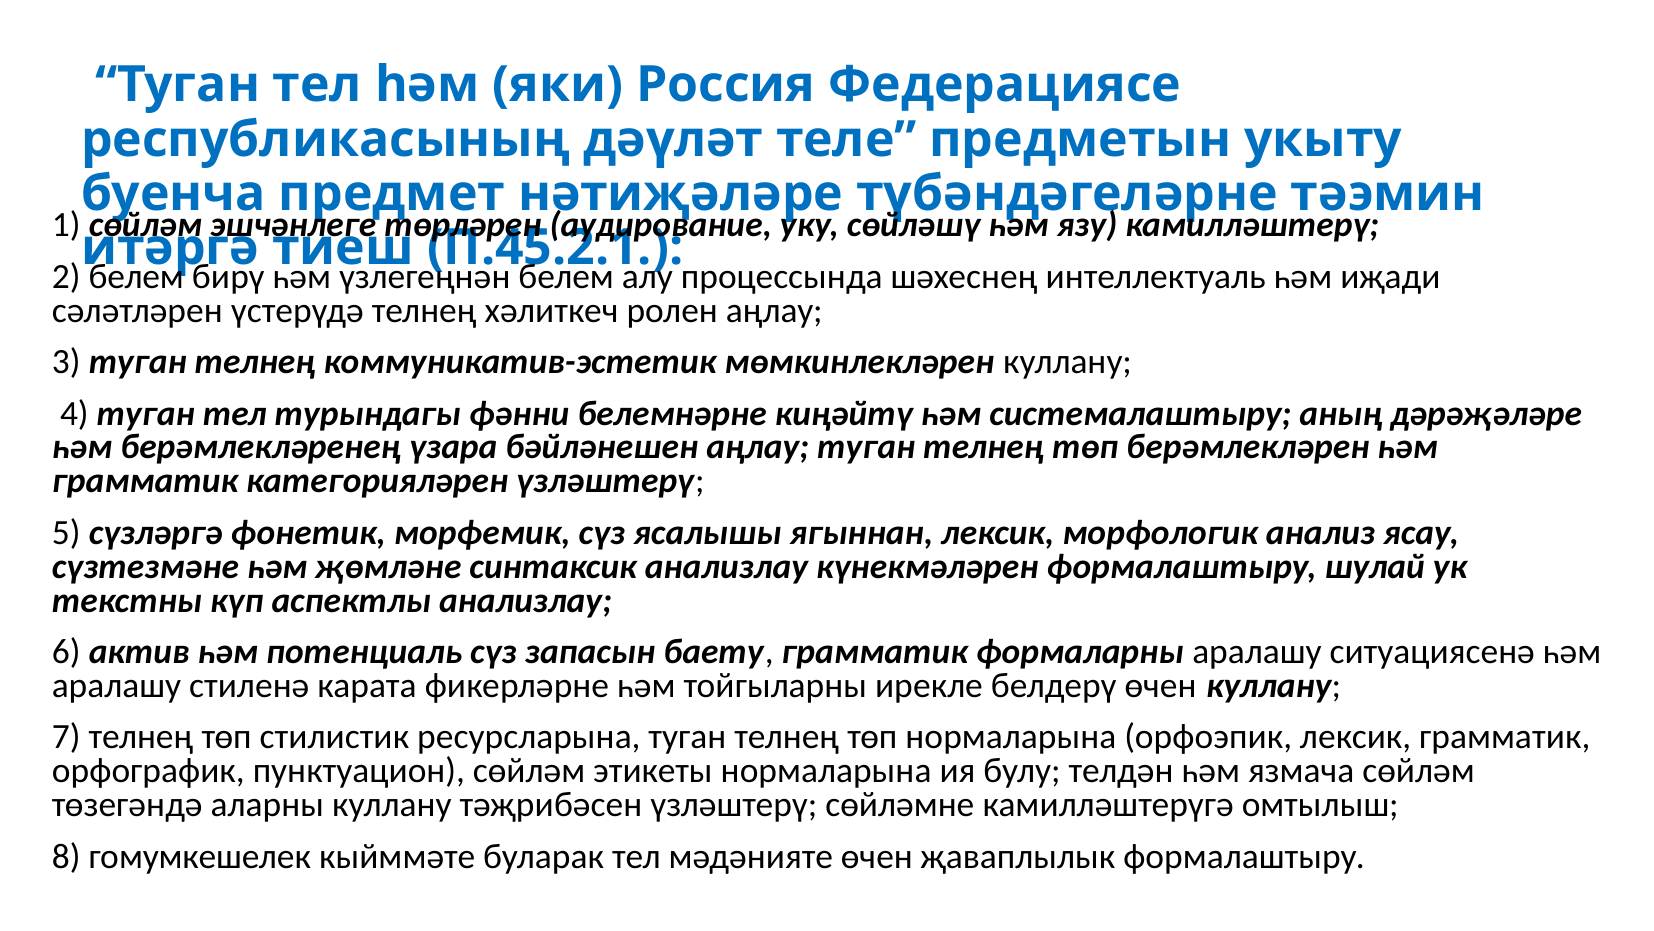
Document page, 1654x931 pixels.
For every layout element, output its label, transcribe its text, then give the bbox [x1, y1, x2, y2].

text_box “Туган тел һәм (яки) Россия Федерациясе республикасының дәүләт теле” предметын укыту буенча предмет нәтиҗәләре түбәндәгеләрне тәэмин итәргә тиеш (П.45.2.1.): [69, 47, 1577, 171]
text_box 1) сөйләм эшчәнлеге төрләрен (аудирование, уку, сөйләшү һәм язу) камилләштерү; 2) белем бирү һәм үзлегеңнән белем алу процессында шәхеснең интеллектуаль һәм иҗади сәләтләрен үстерүдә телнең хәлиткеч ролен аңлау; 3) туган телнең коммуникатив-эстетик мөмкинлекләрен куллану; 4) туган тел турындагы фәнни белемнәрне киңәйтү һәм системалаштыру; аның дәрәҗәләре һәм берәмлекләренең үзара бәйләнешен аңлау; туган телнең төп берәмлекләрен һәм грамматик категорияләрен үзләштерү; 5) сүзләргә фонетик, морфемик, сүз ясалышы ягыннан, лексик, морфологик анализ ясау, сүзтезмәне һәм җөмләне синтаксик анализлау күнекмәләрен формалаштыру, шулай ук текстны күп аспектлы анализлау; 6) актив һәм потенциаль сүз запасын баету, грамматик формаларны аралашу ситуациясенә һәм аралашу стиленә карата фикерләрне һәм тойгыларны ирекле белдерү өчен куллану; 7) телнең төп стилистик ресурсларына, туган телнең төп нормаларына (орфоэпик, лексик, грамматик, орфографик, пунктуацион), сөйләм этикеты нормаларына ия булу; телдән һәм язмача сөйләм төзегәндә аларны куллану тәҗрибәсен үзләштерү; сөйләмне камилләштерүгә омтылыш; 8) гомумкешелек кыйммәте буларак тел мәдәнияте өчен җаваплылык формалаштыру. [40, 204, 1623, 918]
